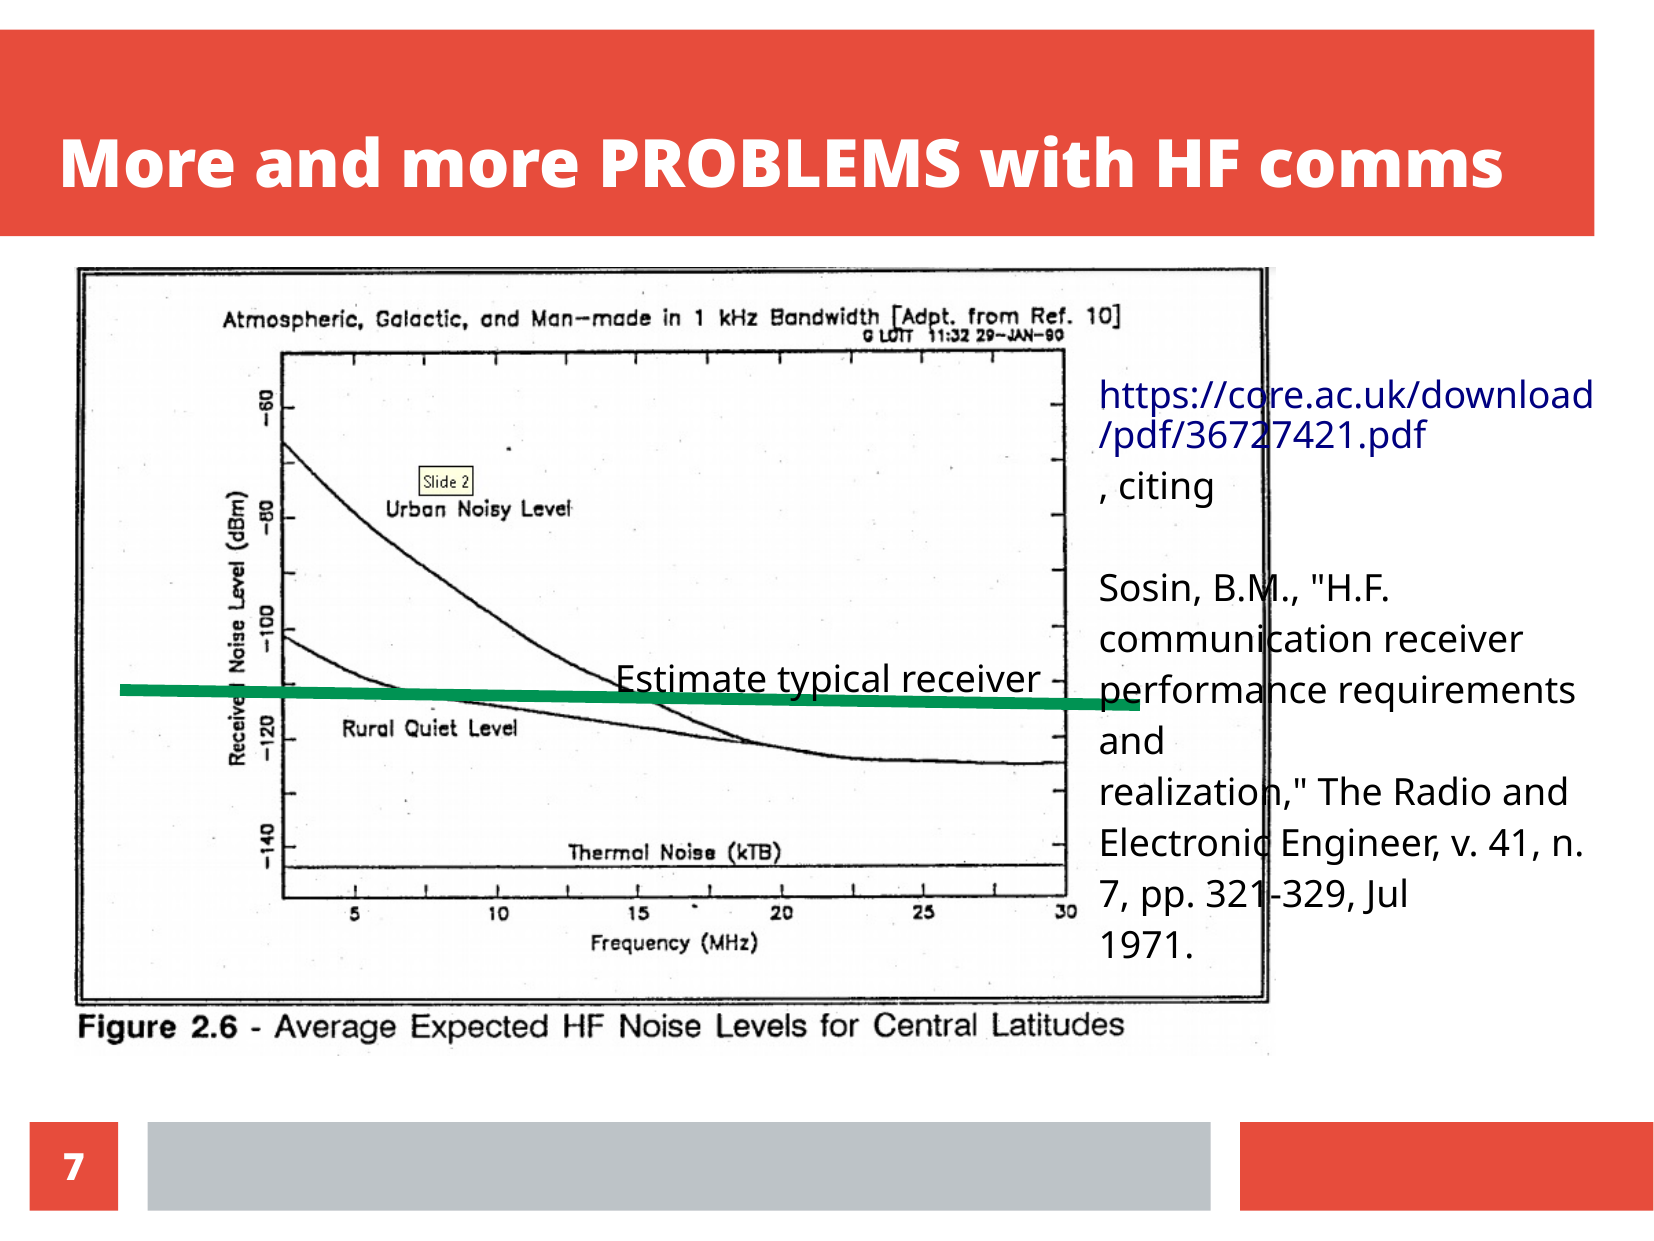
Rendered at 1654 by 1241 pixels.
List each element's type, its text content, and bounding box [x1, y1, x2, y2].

text_box Estimate typical receiver [600, 645, 1019, 708]
picture [1145, 897, 1157, 905]
picture [74, 267, 1276, 1056]
text_box https://core.ac.uk/download/pdf/36727421.pdf, citing Sosin, B.M., "H.F. communication receiver performance requirements and realization," The Radio and Electronic Engineer, v. 41, n. 7, pp. 321-329, Jul 1971. [1083, 361, 1621, 897]
picture [1168, 897, 1180, 905]
title More and more PROBLEMS with HF comms [59, 59, 1595, 207]
